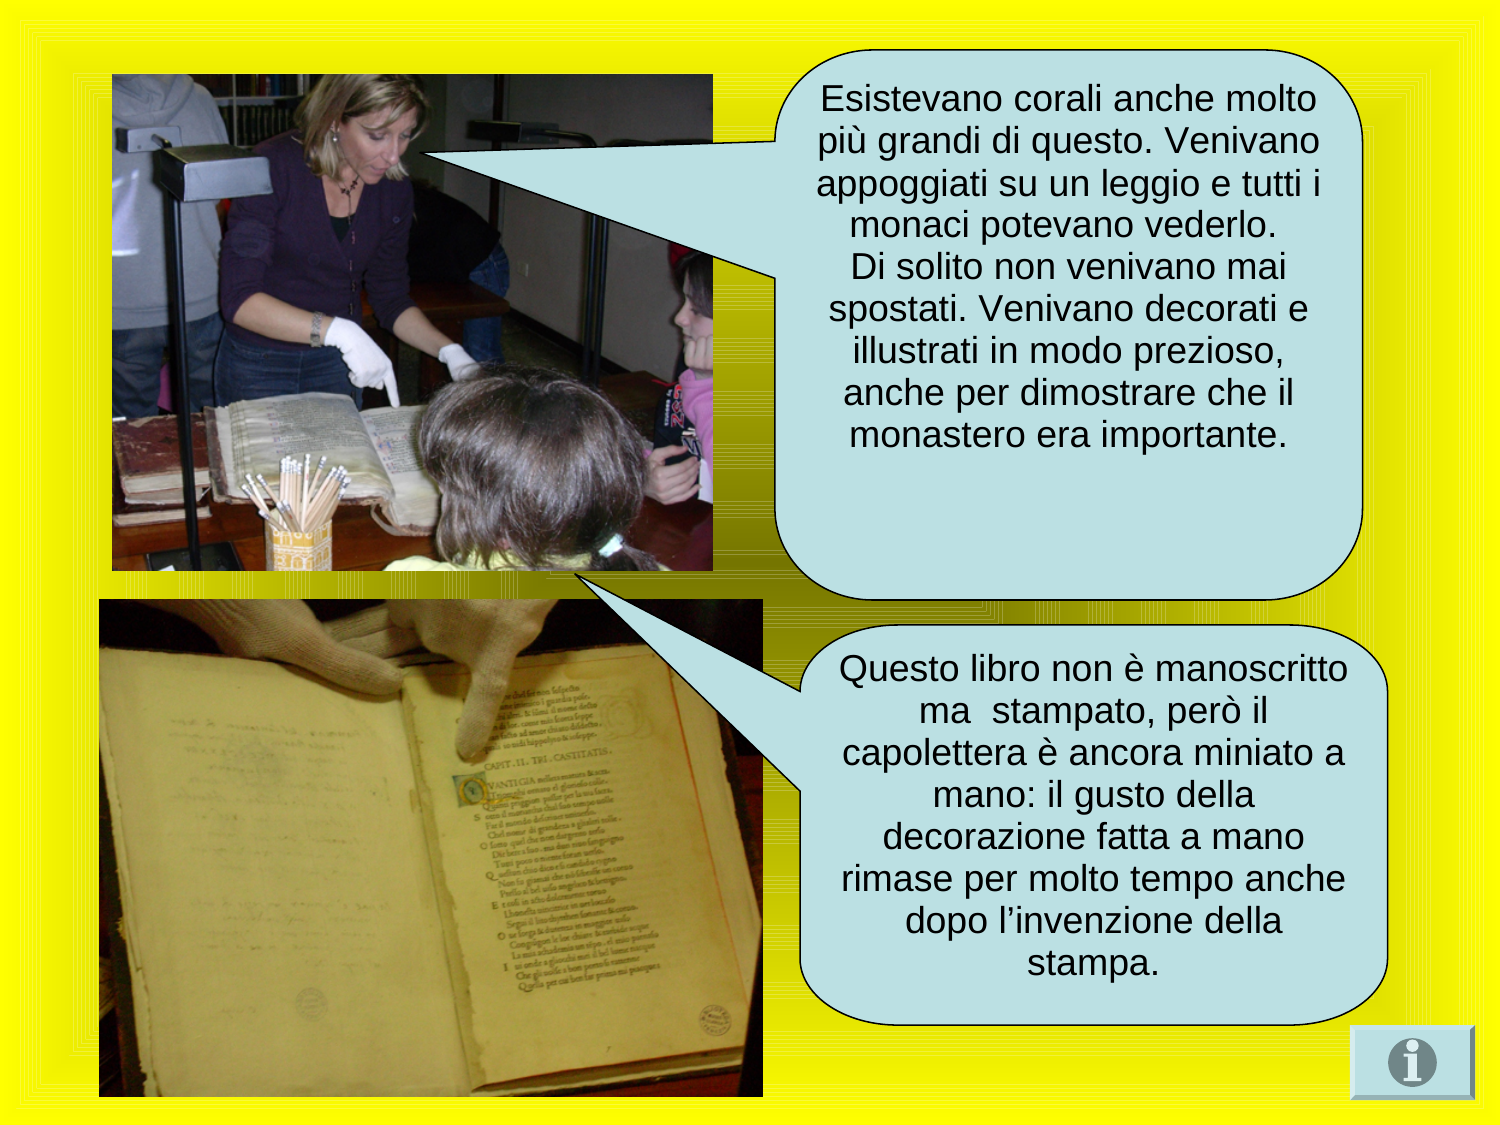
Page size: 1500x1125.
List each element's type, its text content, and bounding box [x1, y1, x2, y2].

picture [112, 74, 713, 571]
text_box Questo libro non è manoscritto ma stampato, però il capolettera è ancora miniato a mano: il gusto della decorazione fatta a mano rimase per molto tempo anche dopo l’invenzione della stampa. [574, 573, 1388, 1026]
picture [625, 599, 763, 671]
text_box Esistevano corali anche molto più grandi di questo. Venivano appoggiati su un leggio e tutti i monaci potevano vederlo. Di solito non venivano mai spostati. Venivano decorati e illustrati in modo prezioso, anche per dimostrare che il monastero era importante. [419, 49, 1363, 601]
picture [99, 599, 763, 1097]
text_box [1351, 1025, 1476, 1101]
